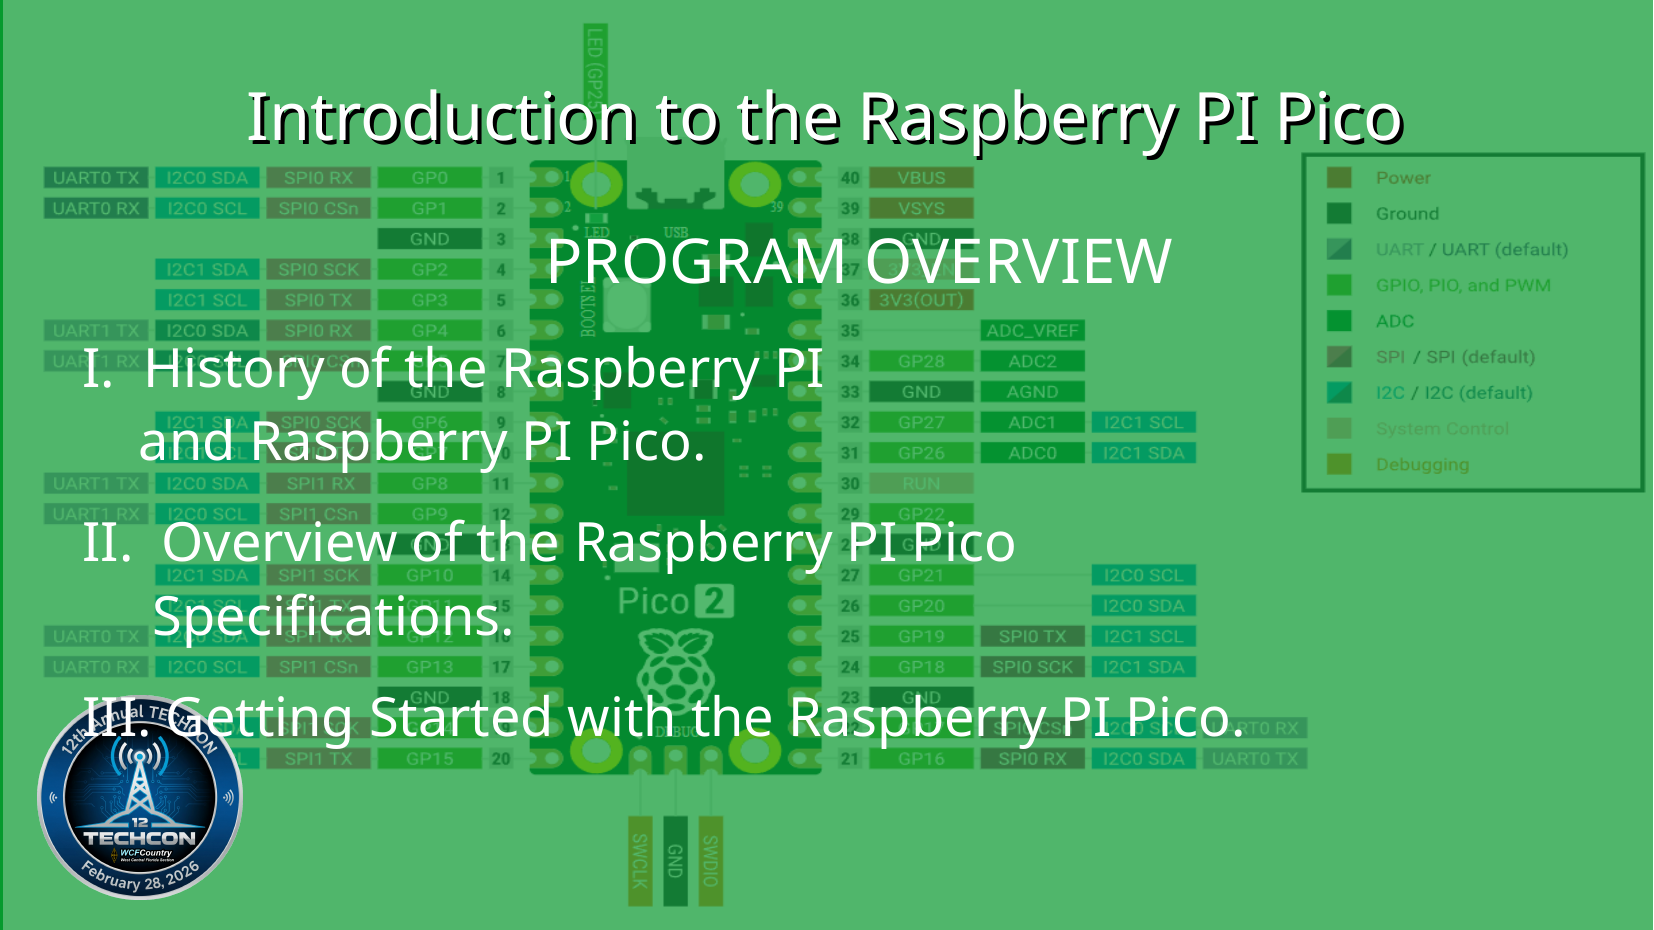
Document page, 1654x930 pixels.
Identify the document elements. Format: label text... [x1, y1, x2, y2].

title Introduction to the Raspberry PI Pico [82, 29, 1571, 200]
list PROGRAM OVERVIEW I. History of the Raspberry PI and Raspberry PI Pico. II. Overview of the Raspberry PI Pico Specifications. III. Getting Started with the Raspberry PI Pico. [82, 217, 1571, 757]
picture [37, 695, 243, 900]
